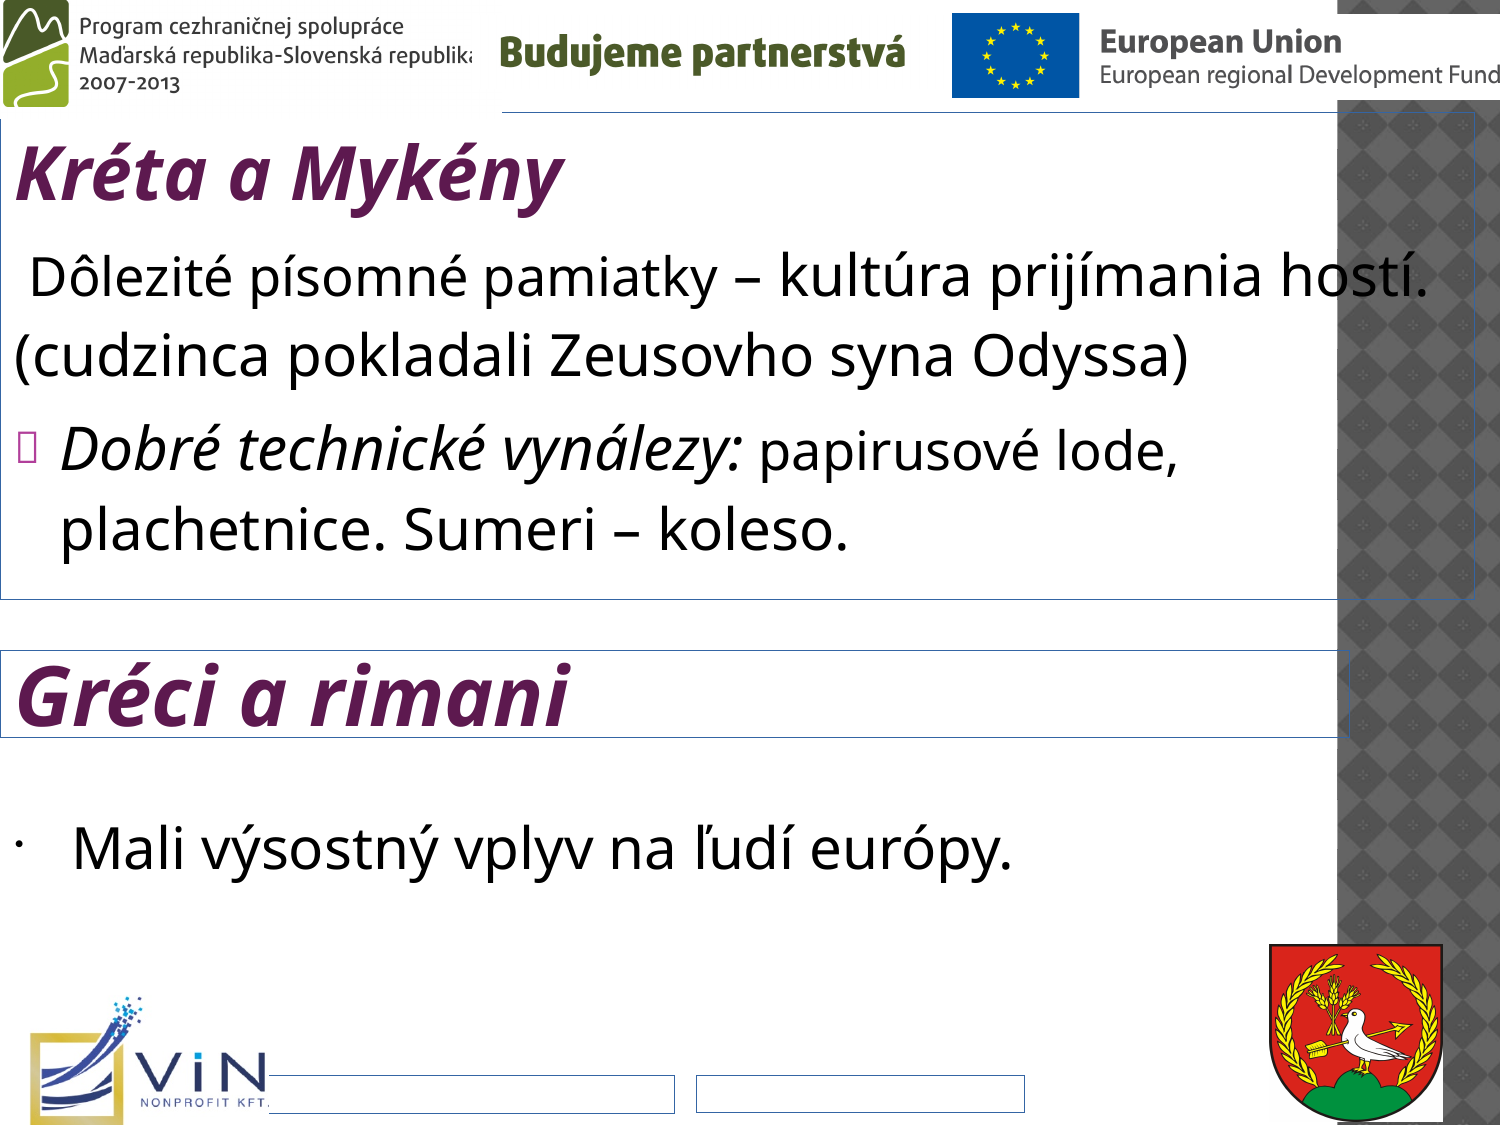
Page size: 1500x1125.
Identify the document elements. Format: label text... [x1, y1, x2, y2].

title Gréci a rimani [0, 650, 1350, 738]
picture [7, 995, 269, 1125]
list Kréta a Mykény Dôlezité písomné pamiatky – kultúra prijímania hostí. (cudzinca pokladali Zeusovho syna Odyssa) Dobré technické vynálezy: papirusové lode, plachetnice. Sumeri – koleso. [0, 112, 1475, 600]
text_box Mali výsostný vplyv na ľudí európy. [0, 800, 1350, 1050]
picture [0, 0, 944, 119]
picture [952, 0, 1500, 1125]
